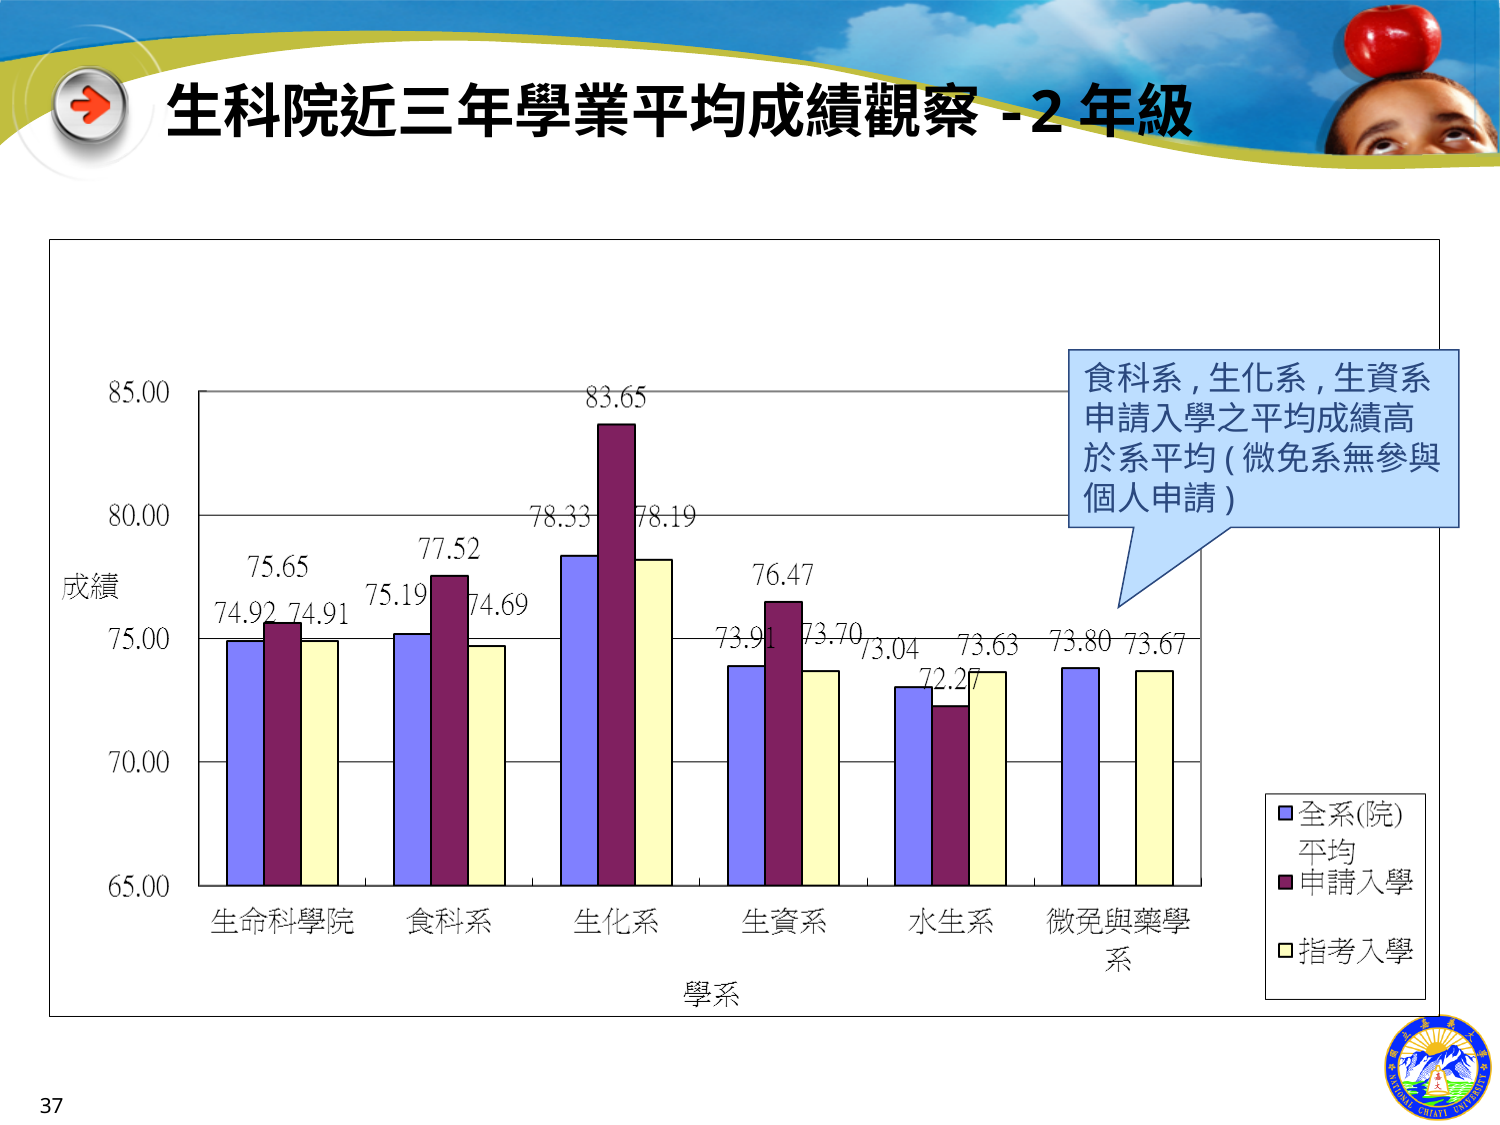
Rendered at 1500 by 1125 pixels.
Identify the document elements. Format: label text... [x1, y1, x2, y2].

title 生科院近三年學業平均成績觀察-2年級 [150, 62, 1270, 155]
text_box [24, 1084, 376, 1125]
text_box 食科系,生化系,生資系申請入學之平均成績高於系平均(微免系無參與個人申請) [1068, 349, 1459, 608]
chart [41, 231, 1447, 1024]
